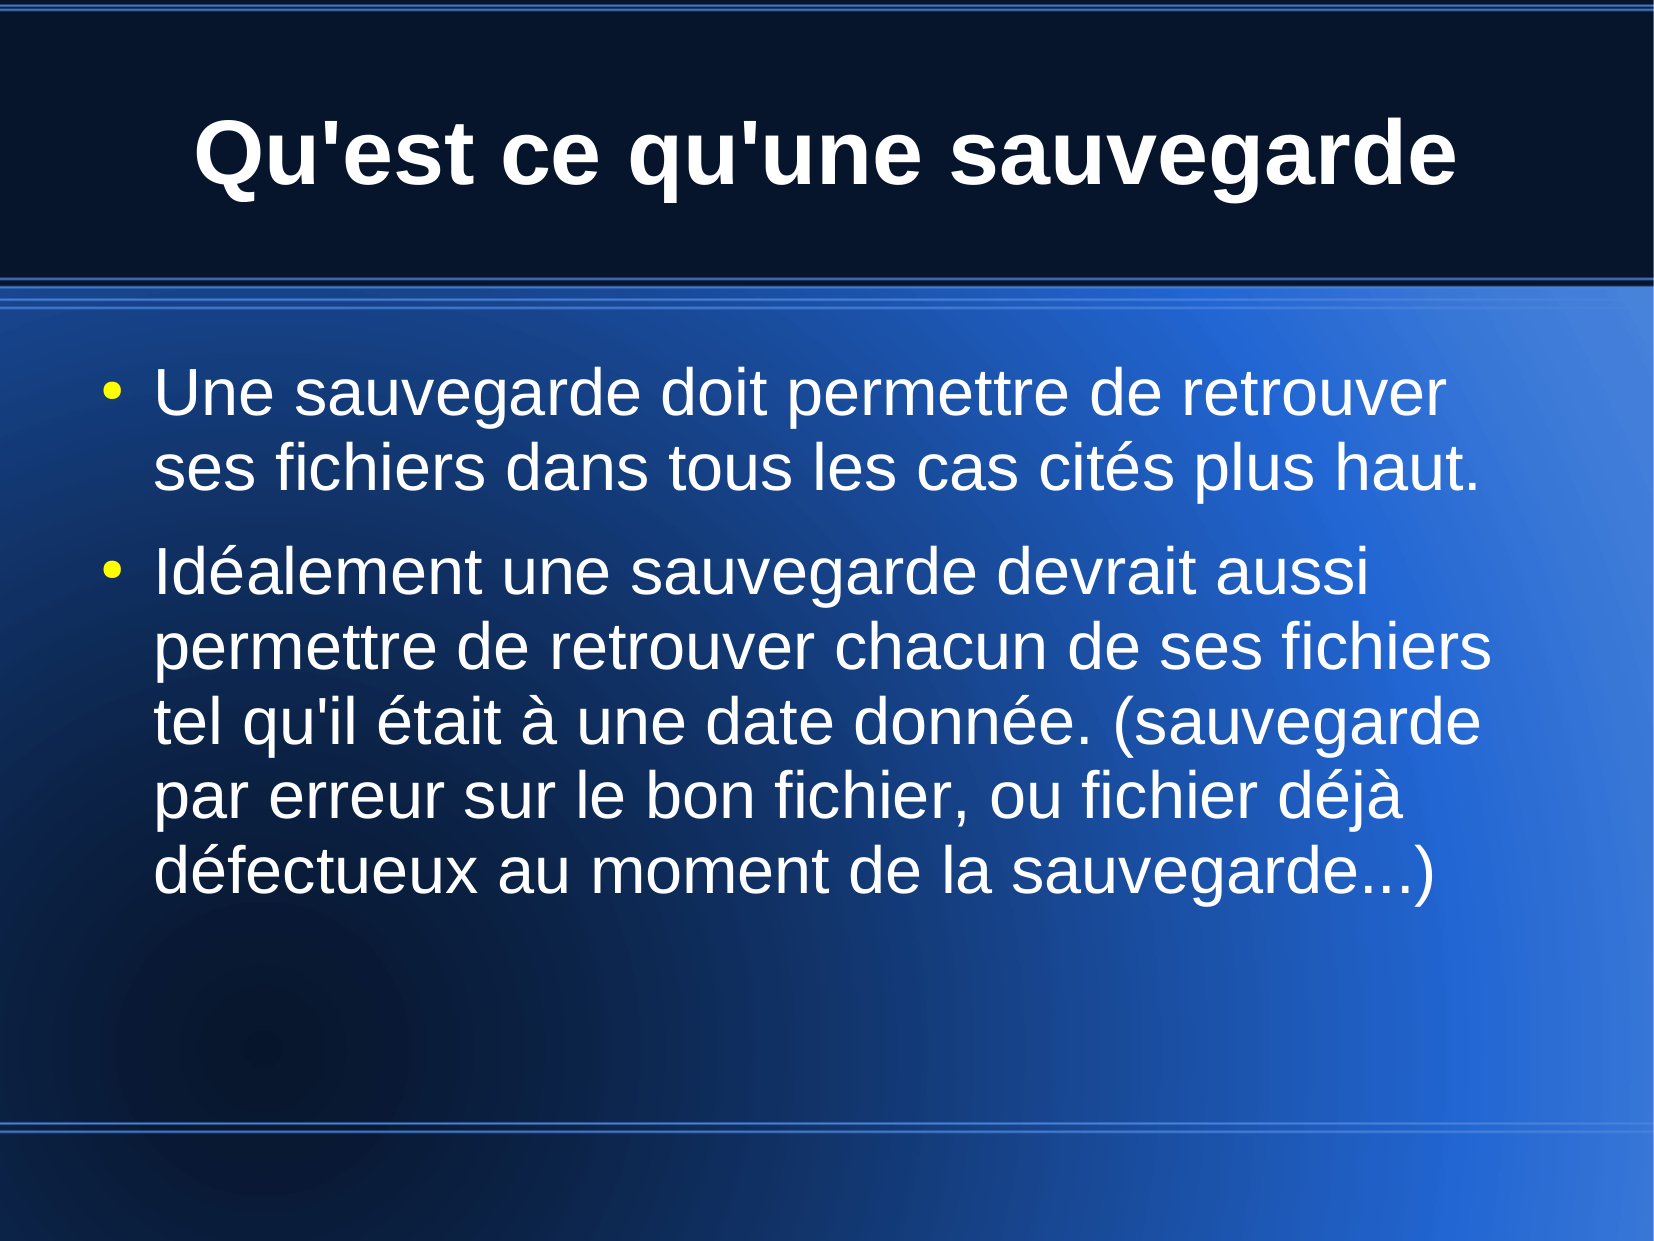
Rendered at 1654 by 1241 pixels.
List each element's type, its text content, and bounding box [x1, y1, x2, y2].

picture [0, 0, 1654, 1241]
title Qu'est ce qu'une sauvegarde [82, 49, 1571, 257]
list Une sauvegarde doit permettre de retrouver ses fichiers dans tous les cas cités plus haut. Idéalement une sauvegarde devrait aussi permettre de retrouver chacun de ses fichiers tel qu'il était à une date donnée. (sauvegarde par erreur sur le bon fichier, ou fichier déjà défectueux au moment de la sauvegarde...) [82, 355, 1571, 1174]
